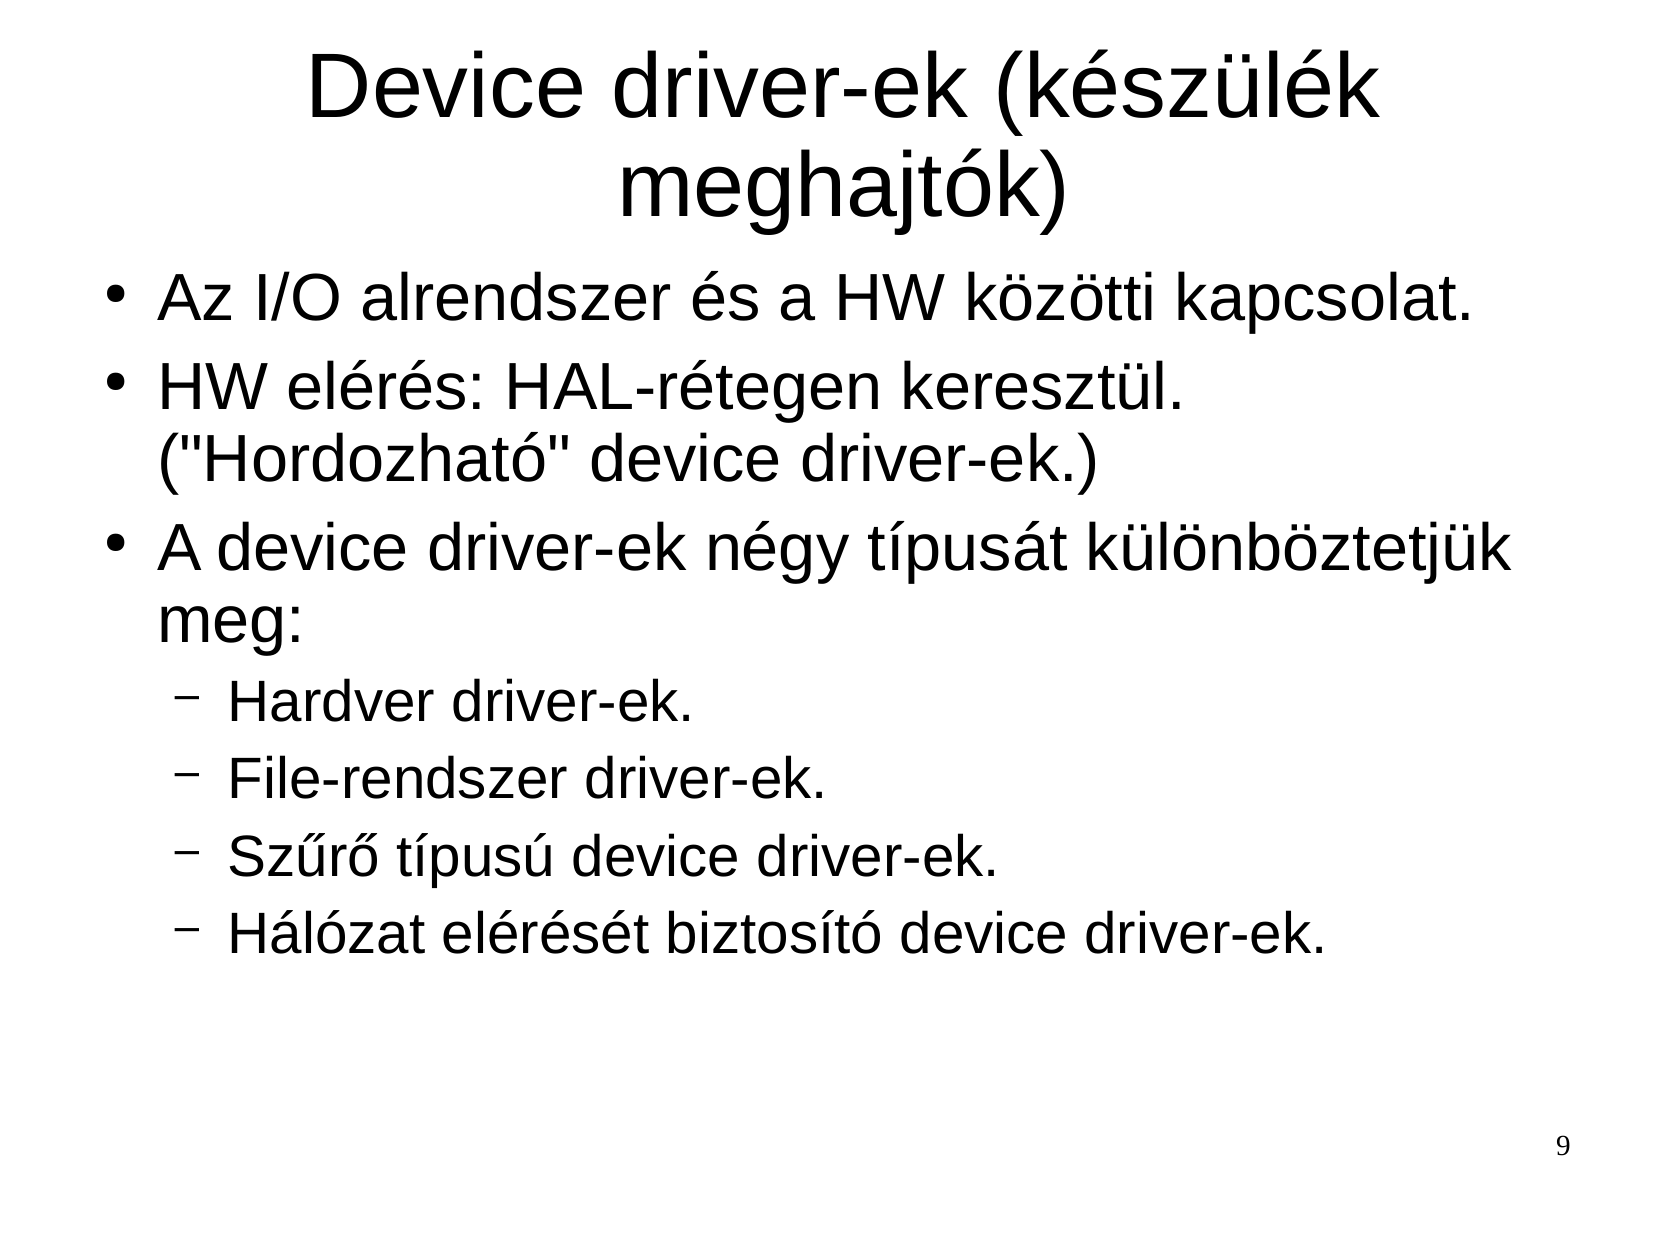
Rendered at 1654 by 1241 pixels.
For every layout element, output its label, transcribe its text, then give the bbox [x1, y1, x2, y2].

list Az I/O alrendszer és a HW közötti kapcsolat. HW elérés: HAL-rétegen keresztül. ("Hordozható" device driver-ek.) A device driver-ek négy típusát különböztetjük meg: Hardver driver-ek. File-rendszer driver-ek. Szűrő típusú device driver-ek. Hálózat elérését biztosító device driver-ek. [71, 255, 1569, 1128]
title Device driver-ek (készülék meghajtók) [123, 34, 1530, 241]
